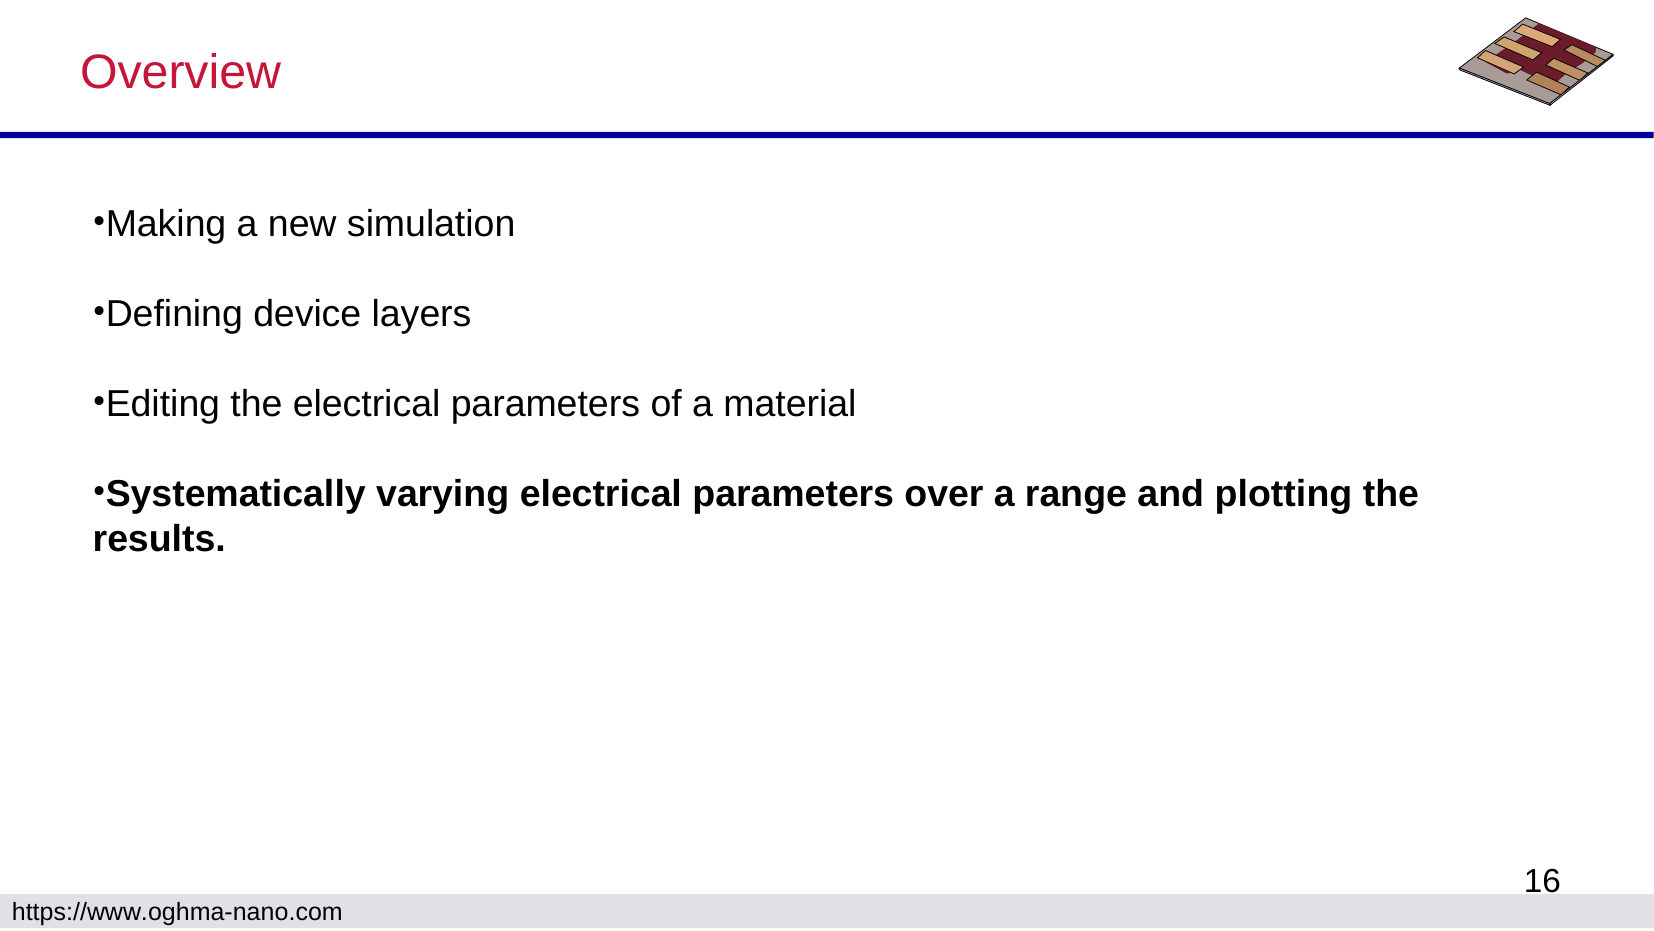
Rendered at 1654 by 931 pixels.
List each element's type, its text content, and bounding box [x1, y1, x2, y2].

text_box Making a new simulation Defining device layers Editing the electrical parameters of a material Systematically varying electrical parameters over a range and plotting the results. [77, 191, 1466, 737]
text_box <number> [1509, 852, 1654, 911]
title Overview [65, 11, 1250, 132]
